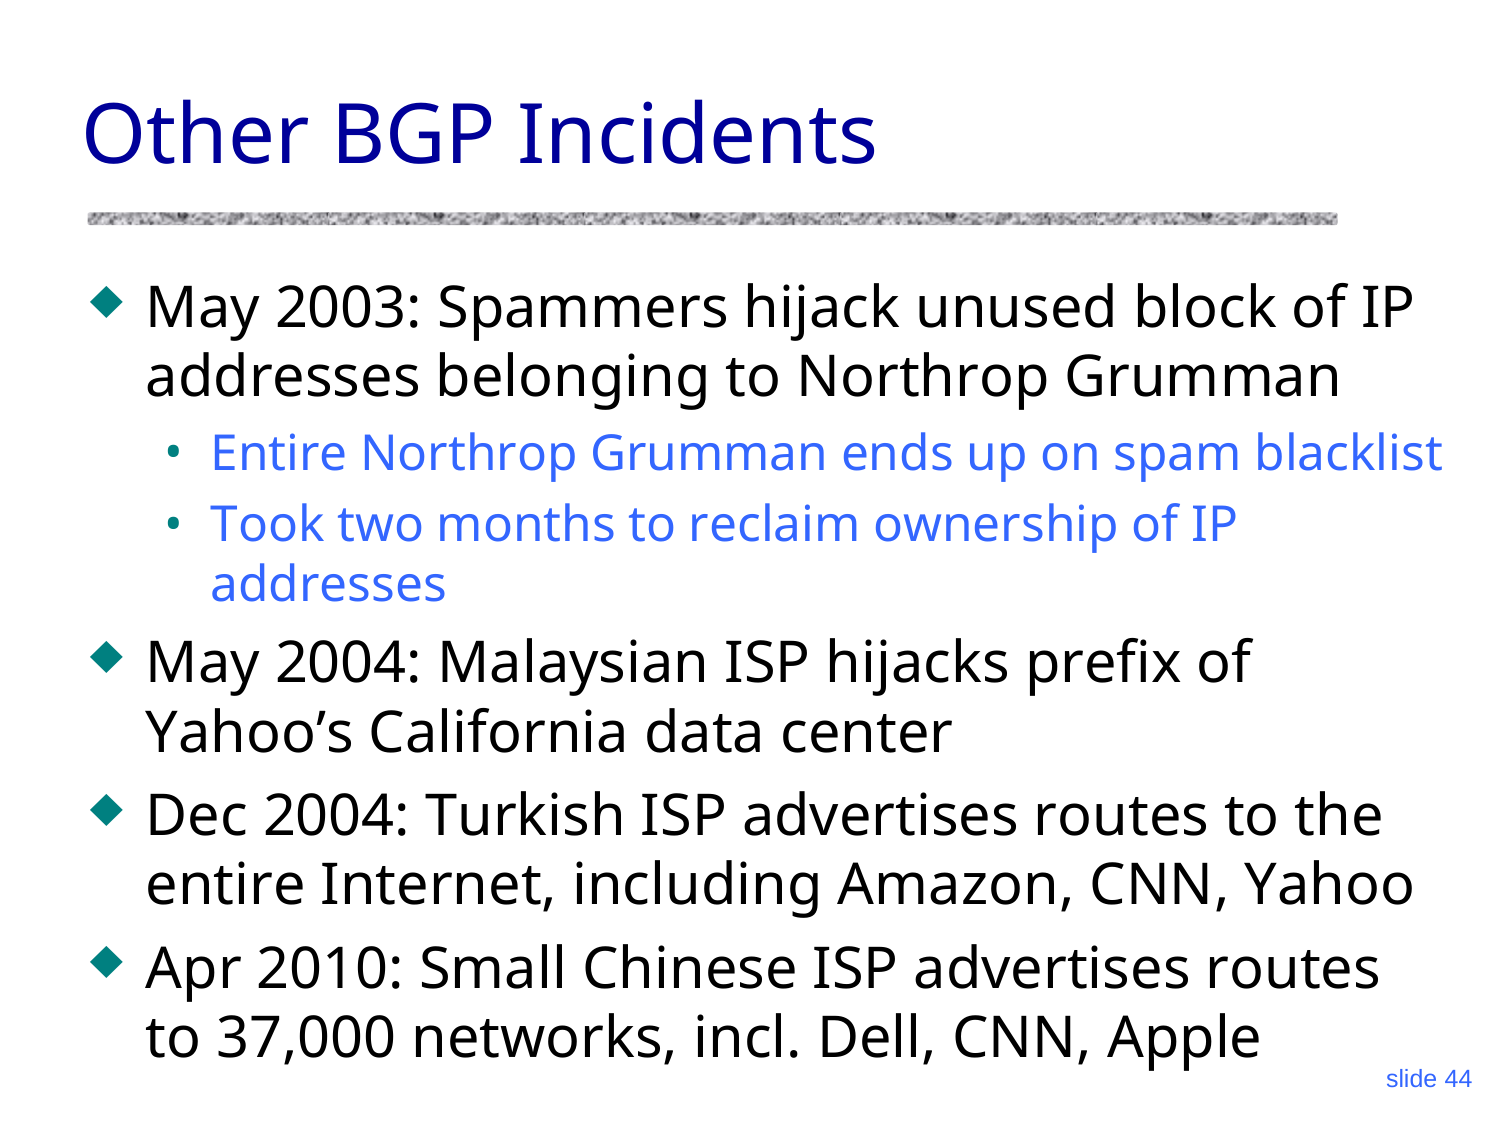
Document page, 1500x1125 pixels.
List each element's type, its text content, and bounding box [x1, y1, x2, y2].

list May 2003: Spammers hijack unused block of IP addresses belonging to Northrop Grumman Entire Northrop Grumman ends up on spam blacklist Took two months to reclaim ownership of IP addresses May 2004: Malaysian ISP hijacks prefix of Yahoo’s California data center Dec 2004: Turkish ISP advertises routes to the entire Internet, including Amazon, CNN, Yahoo Apr 2010: Small Chinese ISP advertises routes to 37,000 networks, incl. Dell, CNN, Apple [74, 262, 1463, 1101]
text_box slide <number> [1463, 1025, 1488, 1101]
picture [87, 212, 1338, 226]
title Other BGP Incidents [66, 37, 1425, 188]
